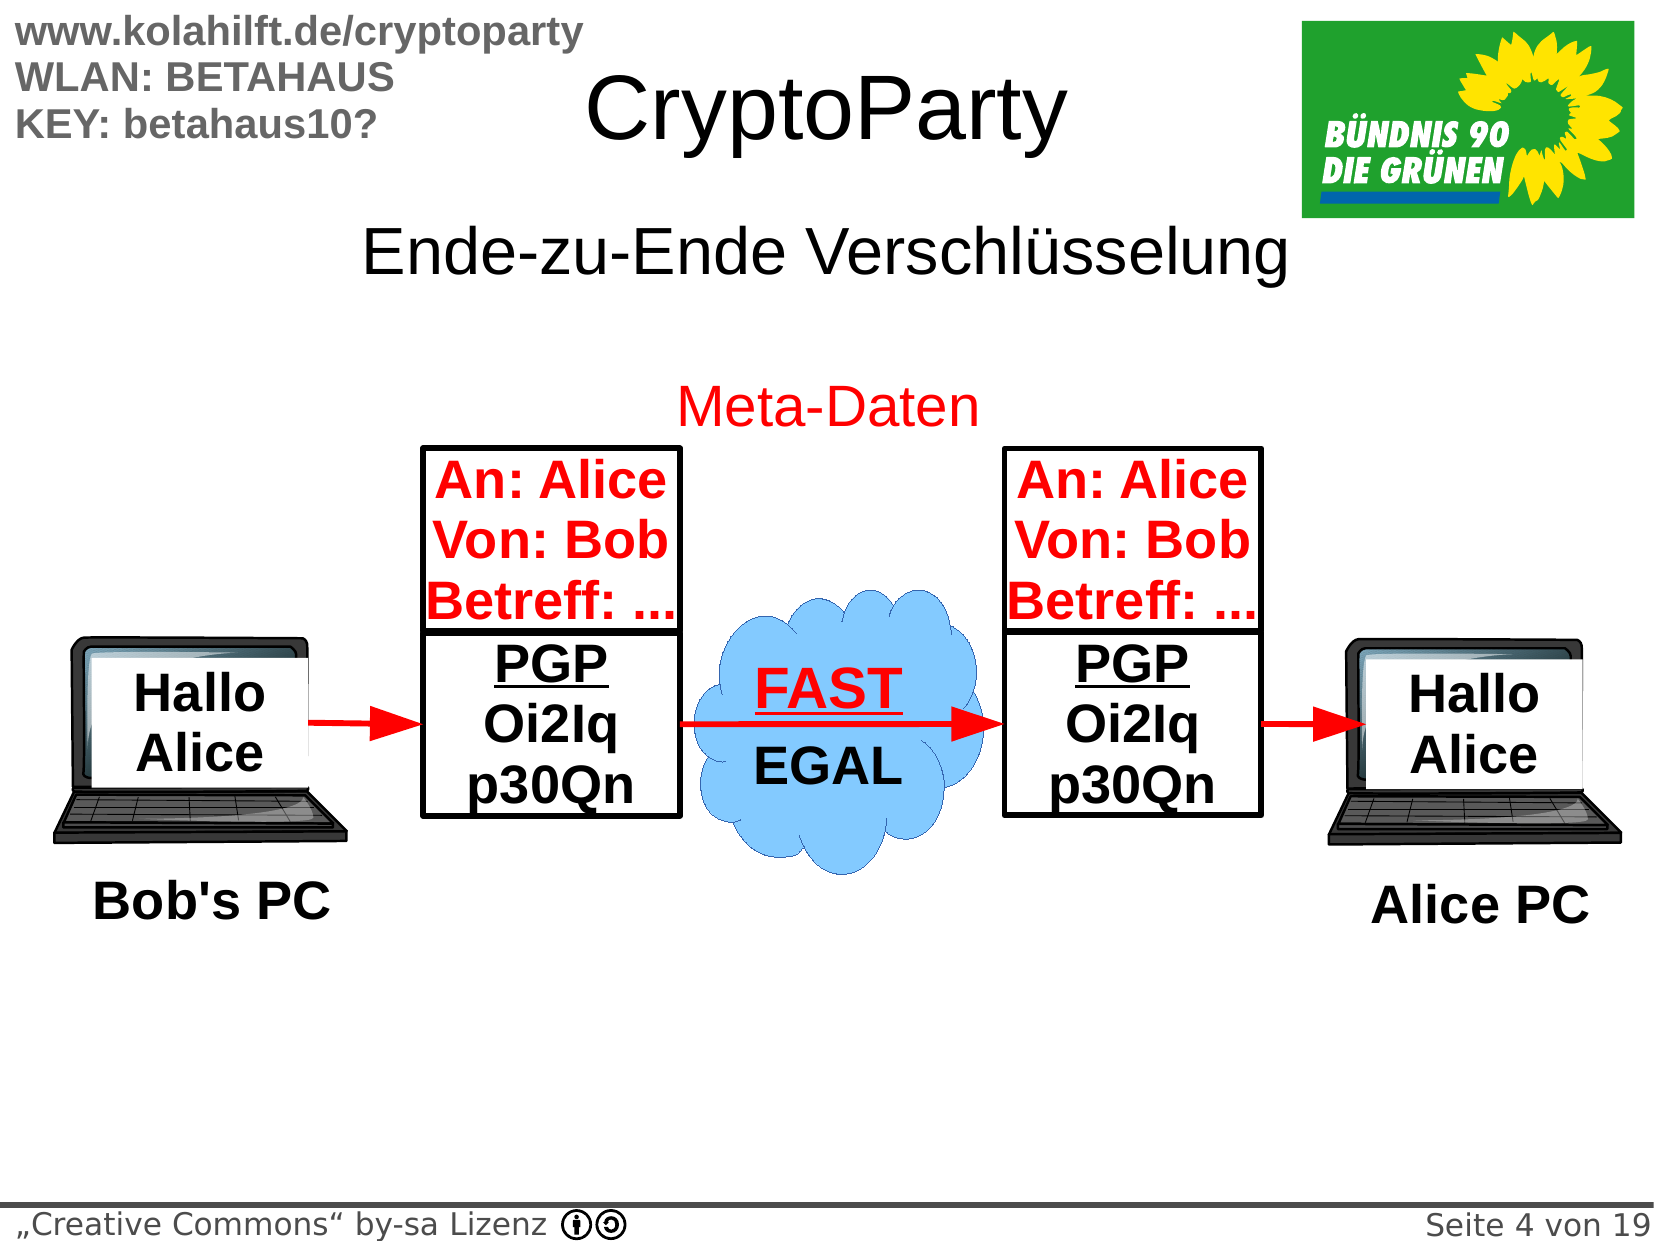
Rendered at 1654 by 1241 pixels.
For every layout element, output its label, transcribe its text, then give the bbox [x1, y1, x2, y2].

text_box FAST EGAL [694, 590, 983, 721]
text_box Bob's PC [53, 862, 372, 939]
text_box Hallo Alice [91, 657, 309, 788]
text_box An: Alice Von: Bob Betreff: ... [423, 448, 680, 632]
text_box An: Alice Von: Bob Betreff: ... [1004, 448, 1262, 632]
text_box Alice PC [1322, 867, 1640, 943]
text_box Meta-Daten [463, 366, 1194, 447]
text_box PGP Oi2Iq p30Qn [423, 632, 680, 816]
text_box FAST EGAL [694, 727, 984, 875]
picture [25, 575, 379, 929]
picture [1300, 577, 1654, 931]
text_box Hallo Alice [1366, 659, 1583, 790]
text_box PGP Oi2Iq p30Qn [1004, 632, 1262, 816]
text_box Ende-zu-Ende Verschlüsselung [59, 206, 1595, 372]
